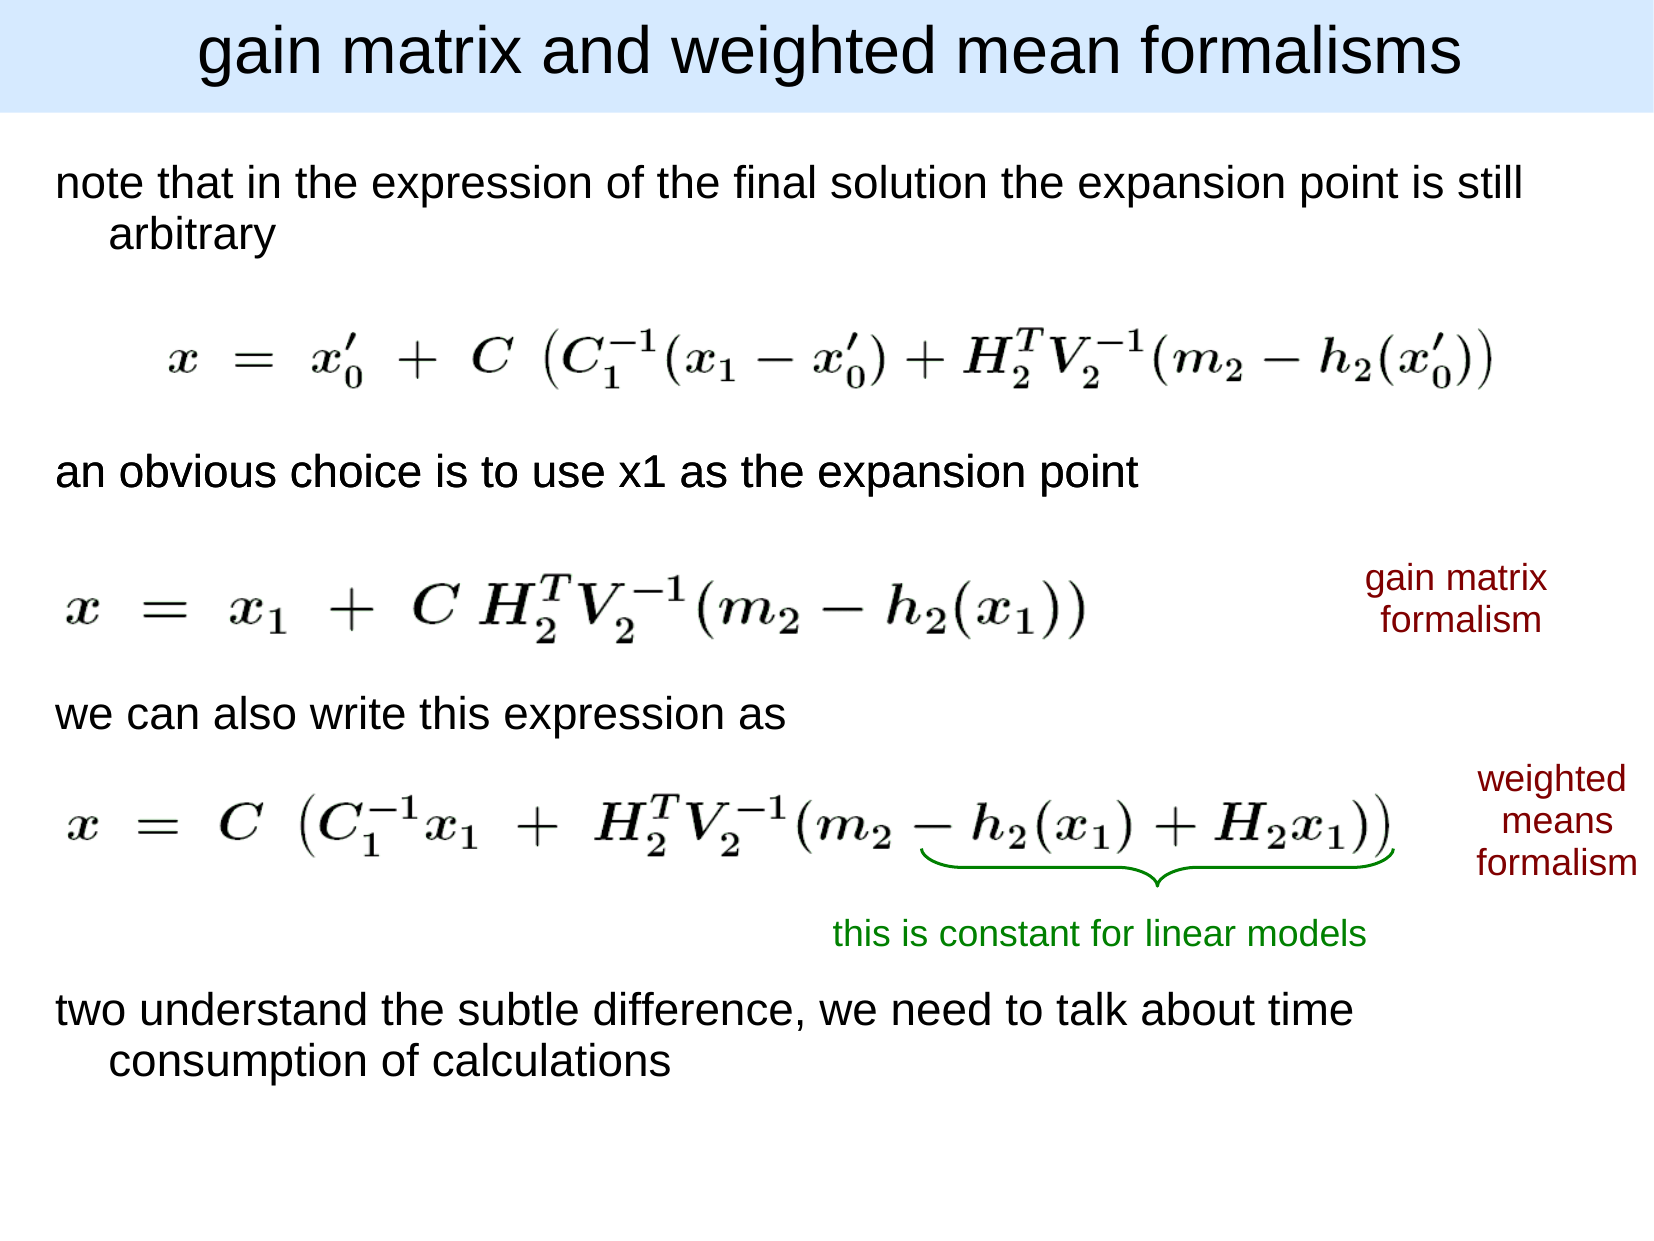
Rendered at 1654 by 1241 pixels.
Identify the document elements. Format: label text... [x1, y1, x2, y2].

list note that in the expression of the final solution the expansion point is still arbitrary [37, 156, 1613, 445]
title gain matrix and weighted mean formalisms [86, 0, 1576, 101]
text_box gain matrix formalism [1350, 548, 1574, 676]
picture [150, 313, 1501, 410]
list note that in the expression of the final solution the expansion point is still arbitrary [37, 768, 1613, 976]
list note that in the expression of the final solution the expansion point is still arbitrary [37, 526, 1613, 688]
list an obvious choice is to use x1 as the expansion point [37, 445, 1613, 526]
picture [45, 556, 1096, 653]
list two understand the subtle difference, we need to talk about time consumption of calculations [37, 983, 1613, 1120]
list we can also write this expression as [37, 688, 1613, 768]
text_box this is constant for linear models [817, 904, 1383, 976]
text_box weighted means formalism [1461, 750, 1654, 933]
